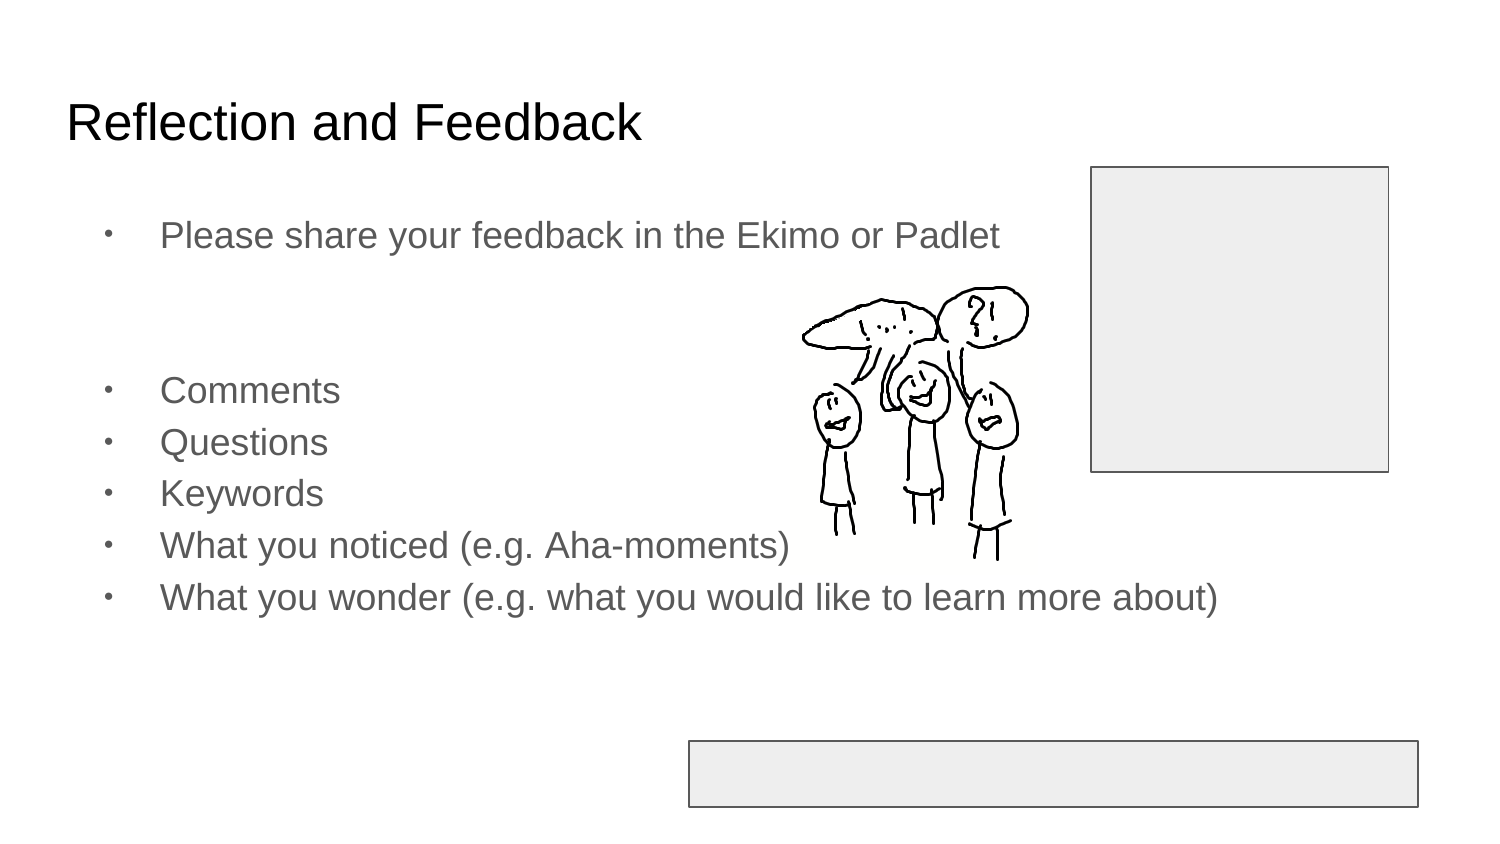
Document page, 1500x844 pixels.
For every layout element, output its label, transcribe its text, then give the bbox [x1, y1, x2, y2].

list Please share your feedback in the Ekimo or Padlet Comments Questions Keywords What you noticed (e.g. Aha-moments) What you wonder (e.g. what you would like to learn more about) [51, 189, 1449, 750]
picture [790, 269, 1038, 575]
text_box [689, 741, 1418, 807]
title Reflection and Feedback [51, 72, 1449, 167]
text_box [1091, 167, 1388, 472]
